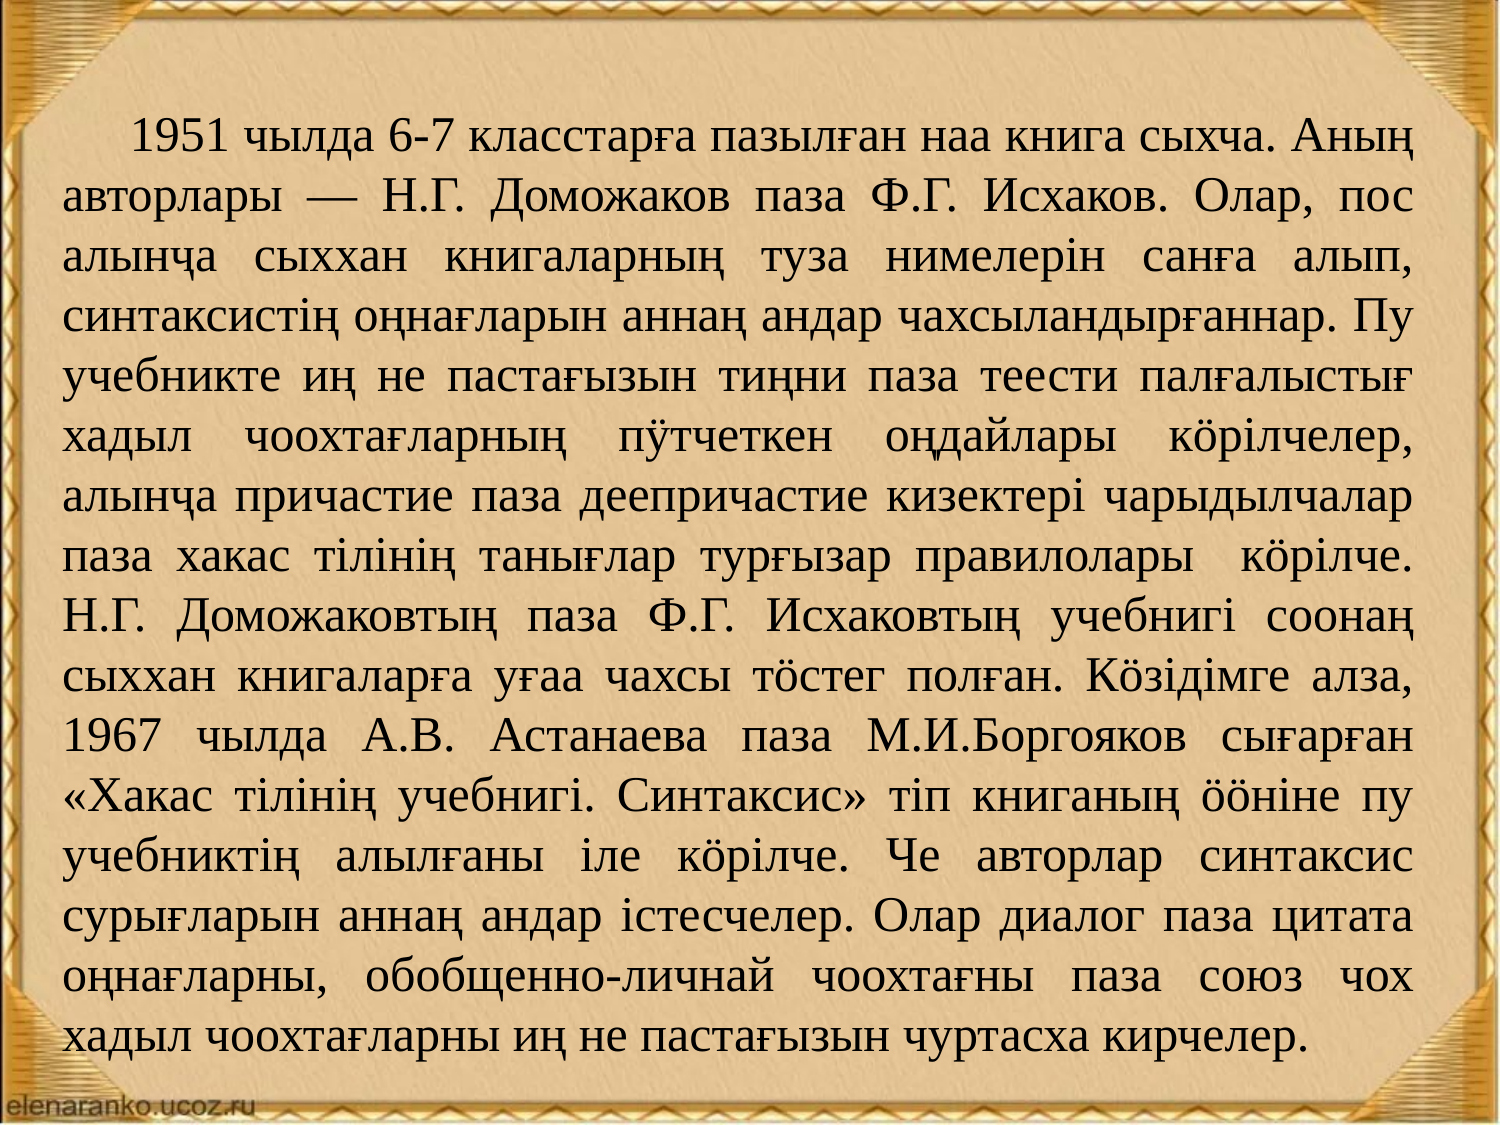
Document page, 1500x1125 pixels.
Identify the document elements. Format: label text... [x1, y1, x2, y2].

text_box 1951 чылда 6-7 класстарға пазылған наа книга сыхча. Аның авторлары — Н.Г. Доможаков паза Ф.Г. Исхаков. Олар, пос алынҷа сыххан книгаларның туза нимелерін санға алып, синтаксистің оңнағларын аннаң андар чахсыландырғаннар. Пу учебникте иң не пастағызын тиңни паза теести палғалыстығ хадыл чоохтағларның пӱтчеткен оңдайлары кӧрілчелер, алынҷа причастие паза деепричастие кизектері чарыдылчалар паза хакас тілінің танығлар турғызар правилолары кӧрілче. Н.Г. Доможаковтың паза Ф.Г. Исхаковтың учебнигі соонаң сыххан книгаларға уғаа чахсы тӧстег полған. Кӧзідімге алза, 1967 чылда А.В. Астанаева паза М.И.Боргояков сығарған «Хакас тілінің учебнигі. Синтаксис» тіп книганың ӧӧніне пу учебниктің алылғаны іле кӧрілче. Че авторлар синтаксис сурығларын аннаң андар істесчелер. Олар диалог паза цитата оңнағларны, обобщенно-личнай чоохтағны паза союз чох хадыл чоохтағларны иң не пастағызын чуртасха кирчелер. [47, 94, 1430, 977]
picture [0, 0, 1500, 1125]
